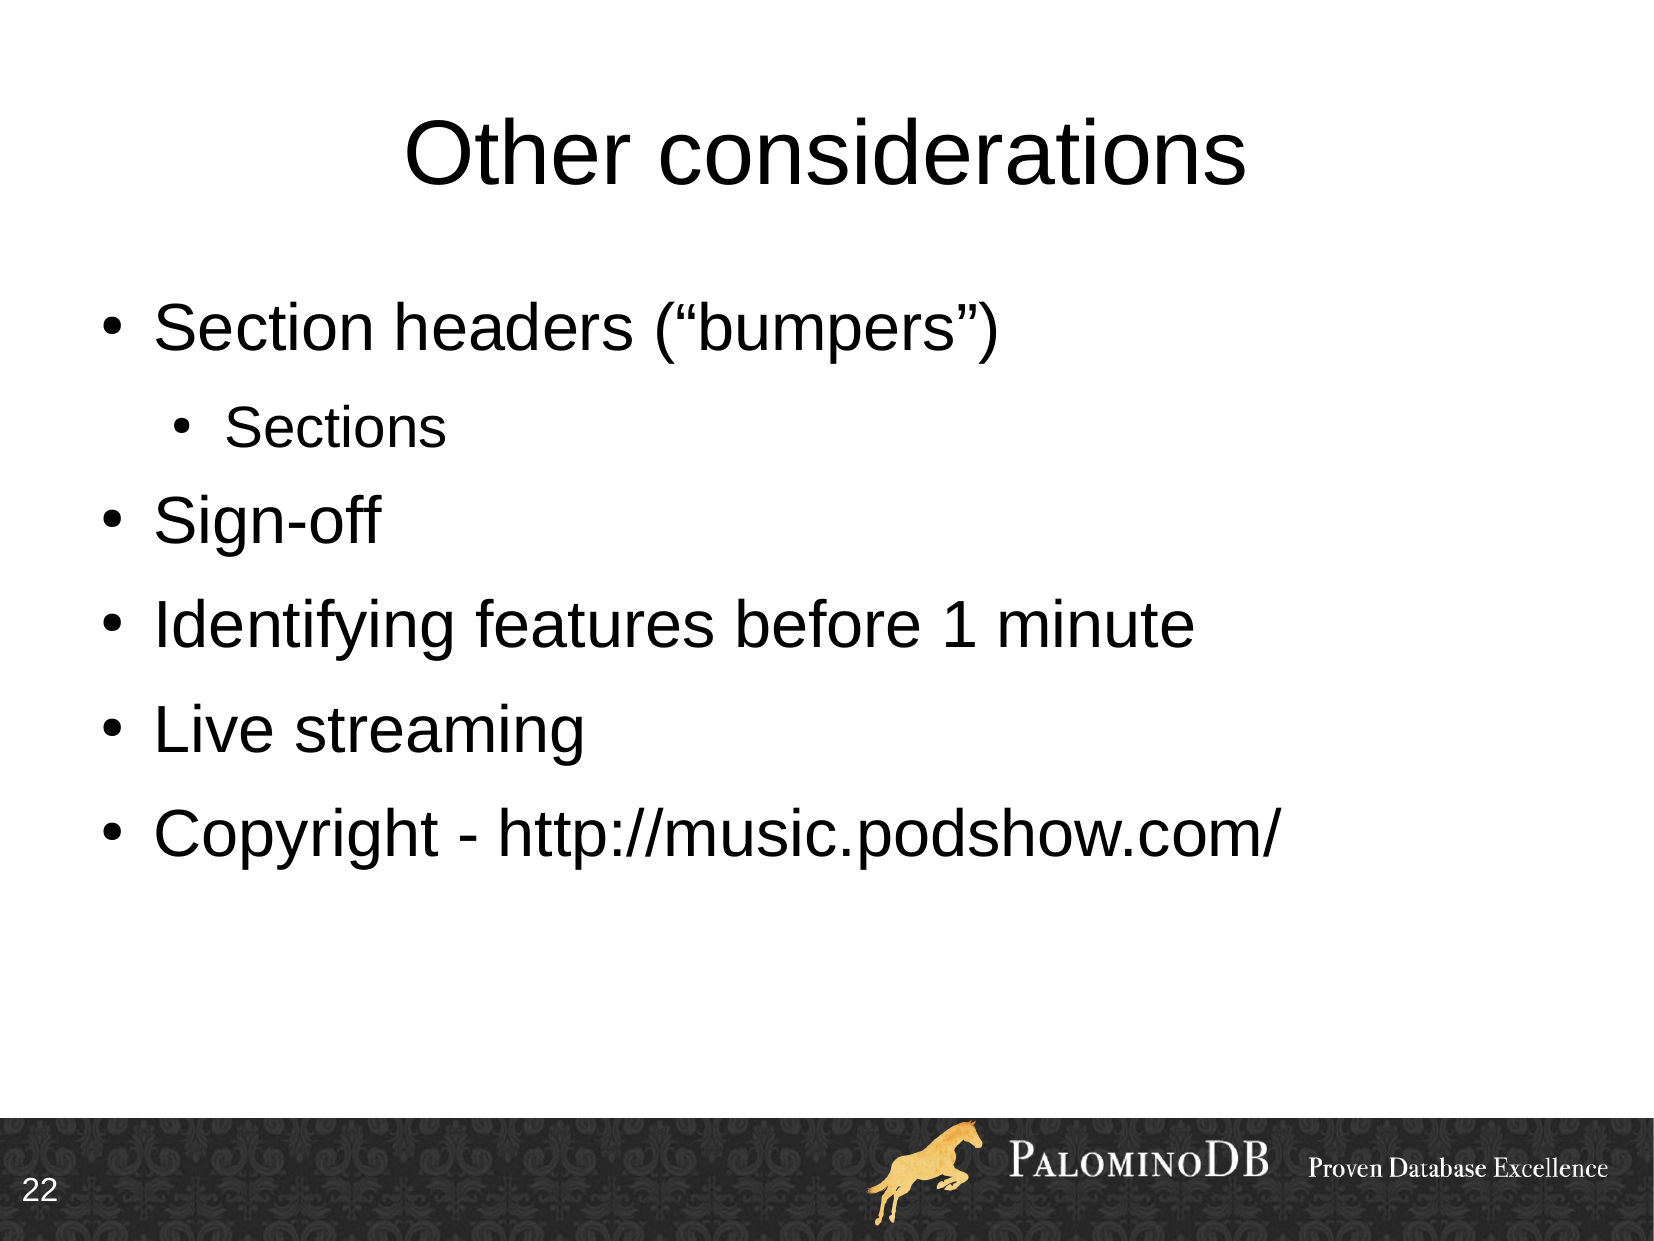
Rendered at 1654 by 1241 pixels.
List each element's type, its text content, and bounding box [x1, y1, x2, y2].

picture [0, 1109, 1654, 1241]
list Section headers (“bumpers”) Sections Sign-off Identifying features before 1 minute Live streaming Copyright - http://music.podshow.com/ [82, 290, 1571, 1109]
title Other considerations [82, 49, 1571, 257]
